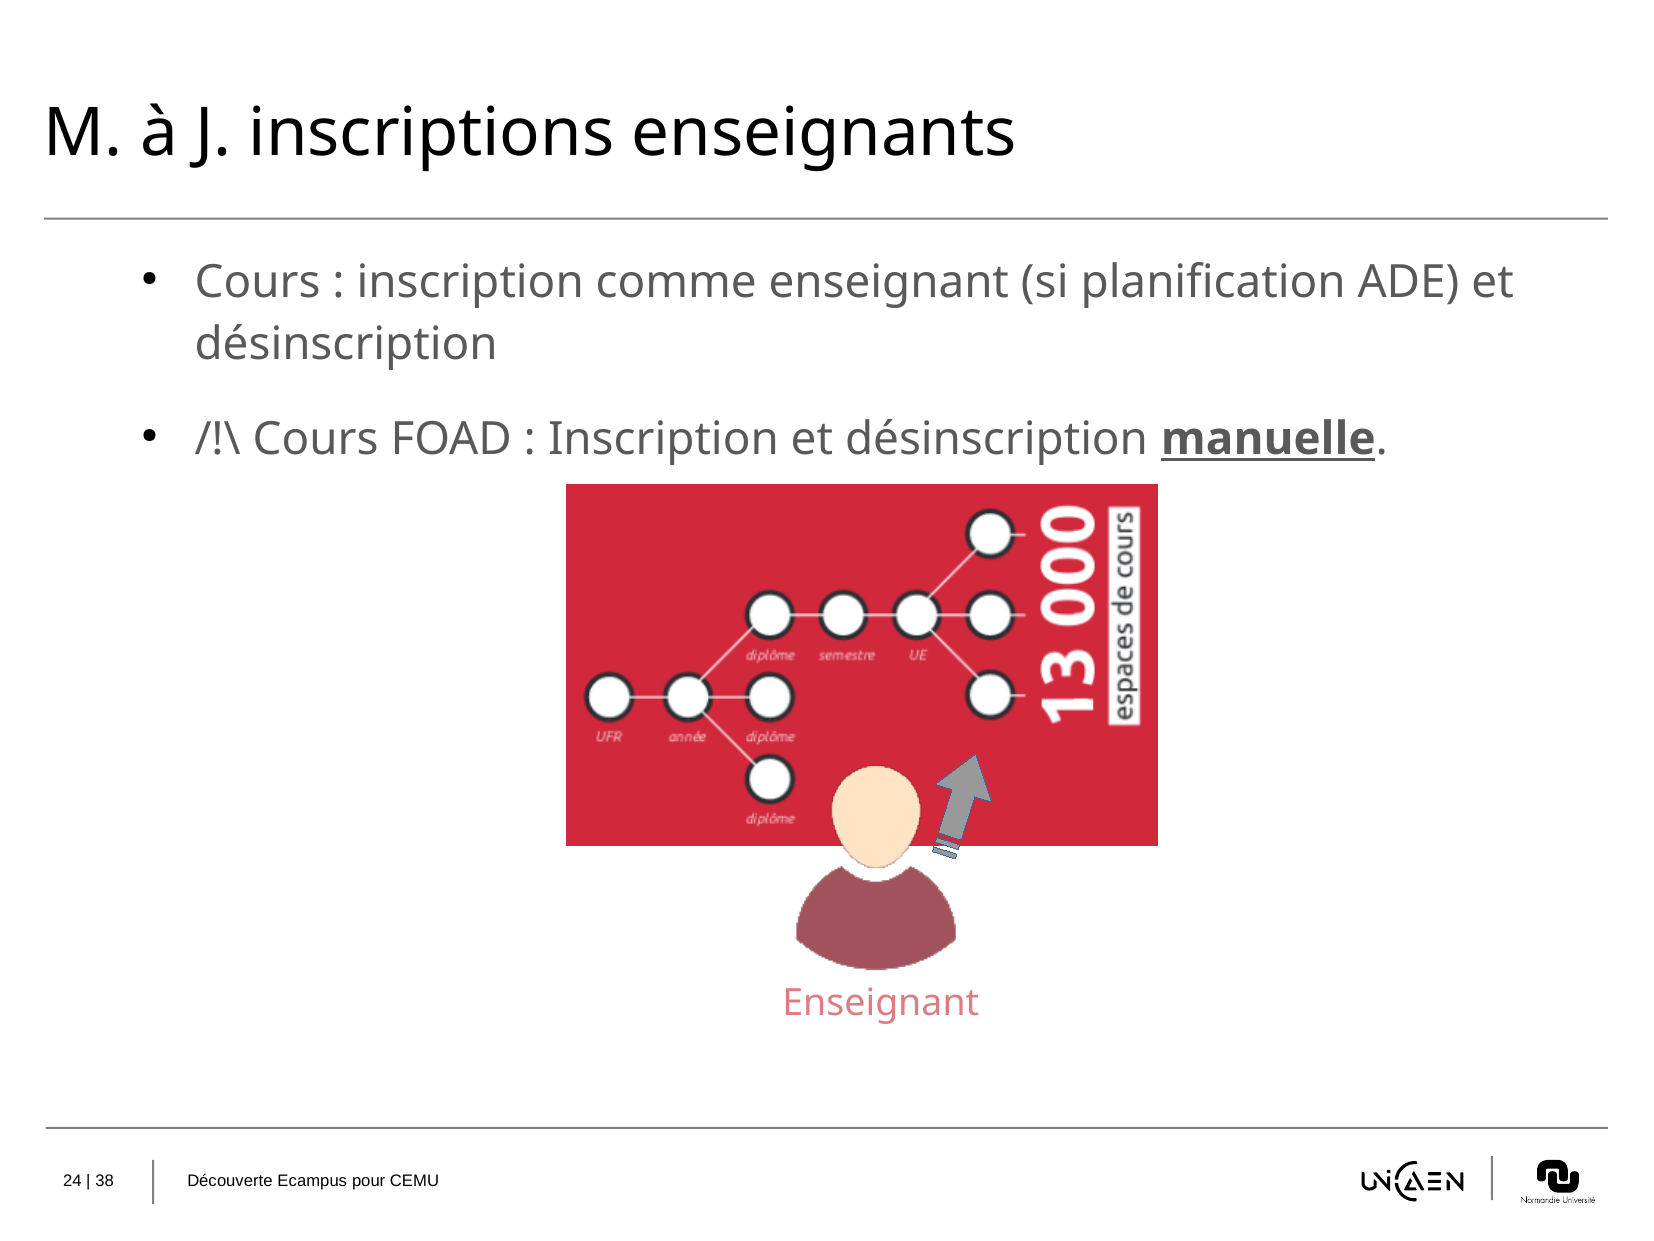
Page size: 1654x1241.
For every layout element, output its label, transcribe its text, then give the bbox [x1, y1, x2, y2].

text_box Enseignant [767, 968, 1004, 1028]
text_box [981, 769, 993, 803]
picture [566, 484, 1158, 978]
title M. à J. inscriptions enseignants [43, 65, 1608, 193]
list Cours : inscription comme enseignant (si planification ADE) et désinscription /!\ Cours FOAD : Inscription et désinscription manuelle. [123, 248, 1608, 1113]
